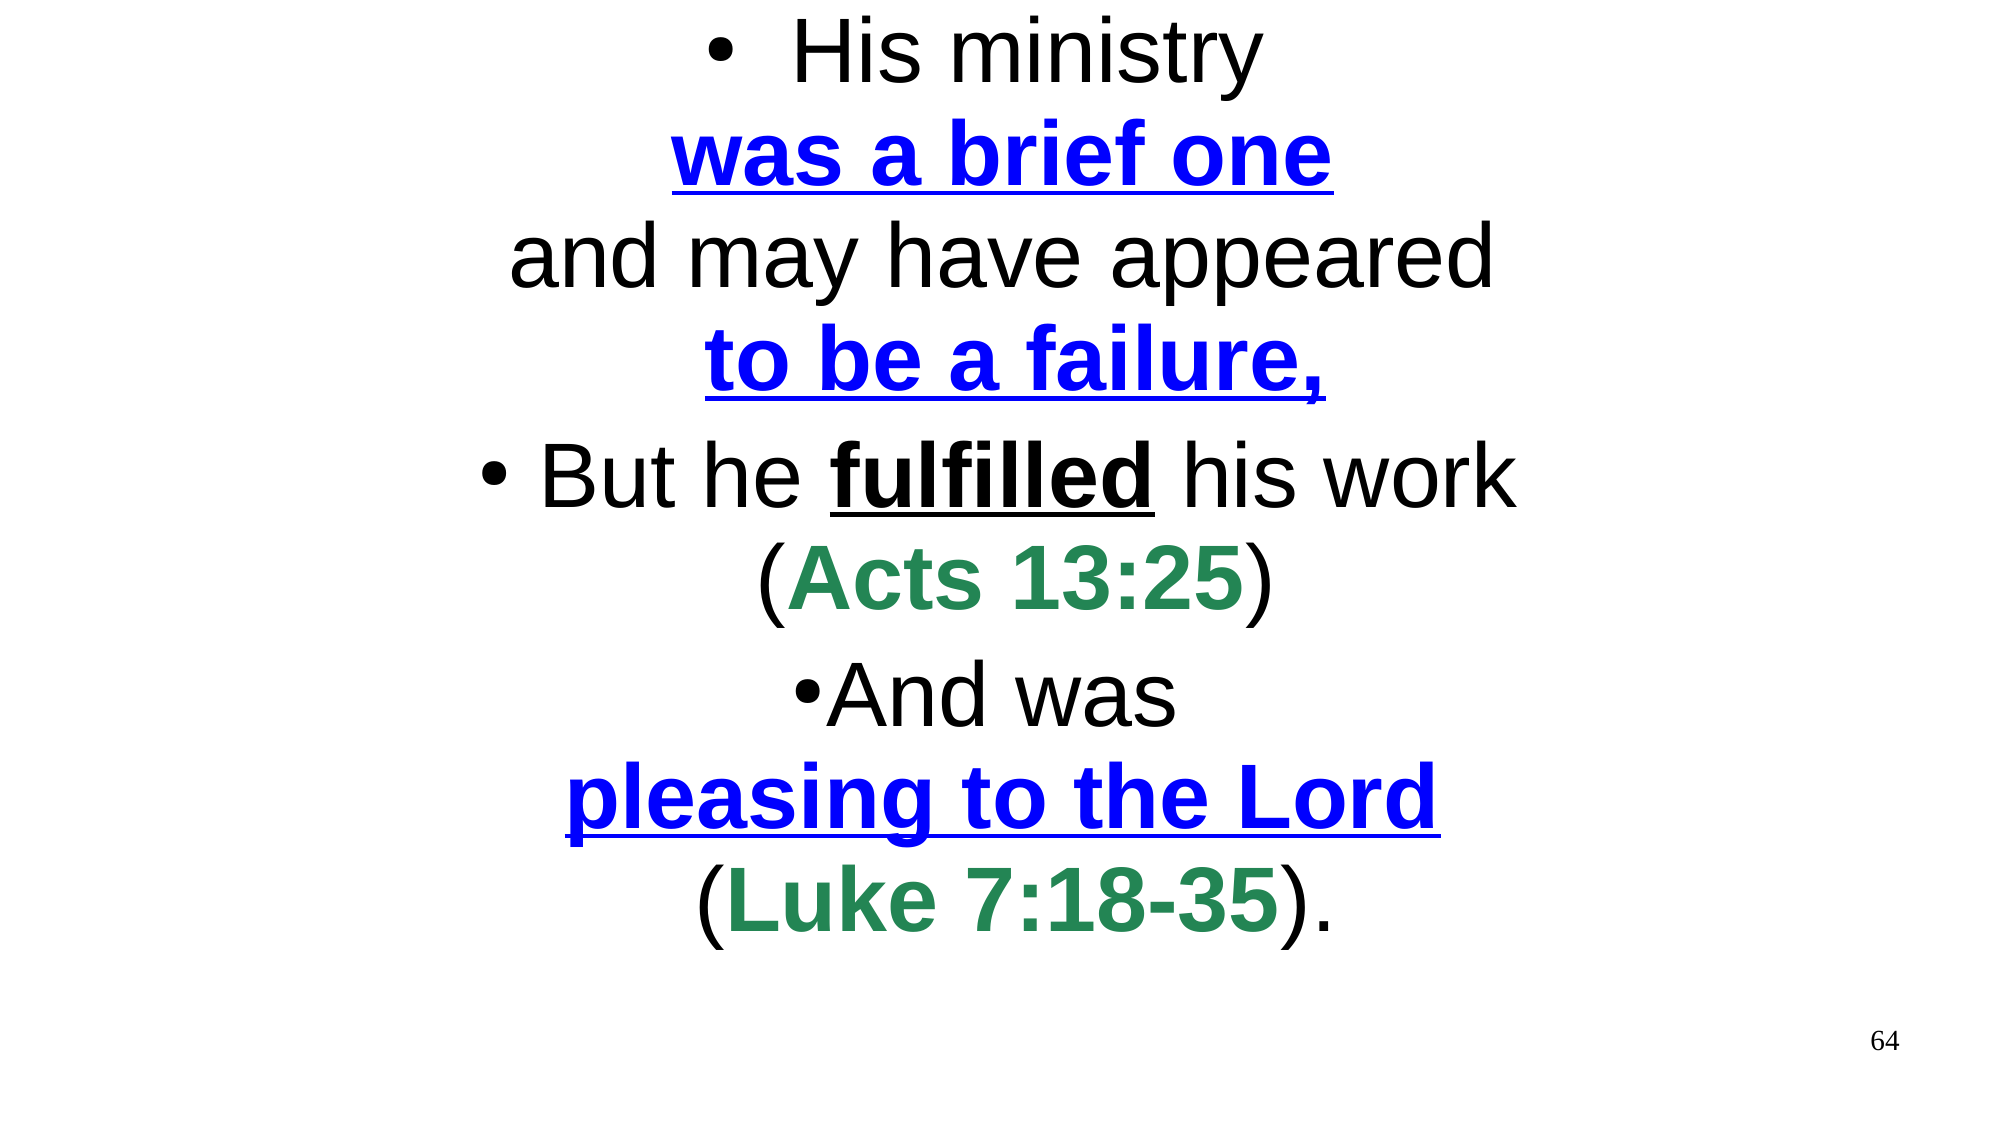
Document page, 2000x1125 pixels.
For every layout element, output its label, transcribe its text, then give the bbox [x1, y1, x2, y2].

list His ministry was a brief one and may have appeared to be a failure, But he fulfilled his work (Acts 13:25) And was pleasing to the Lord (Luke 7:18-35). [0, 0, 1996, 1123]
